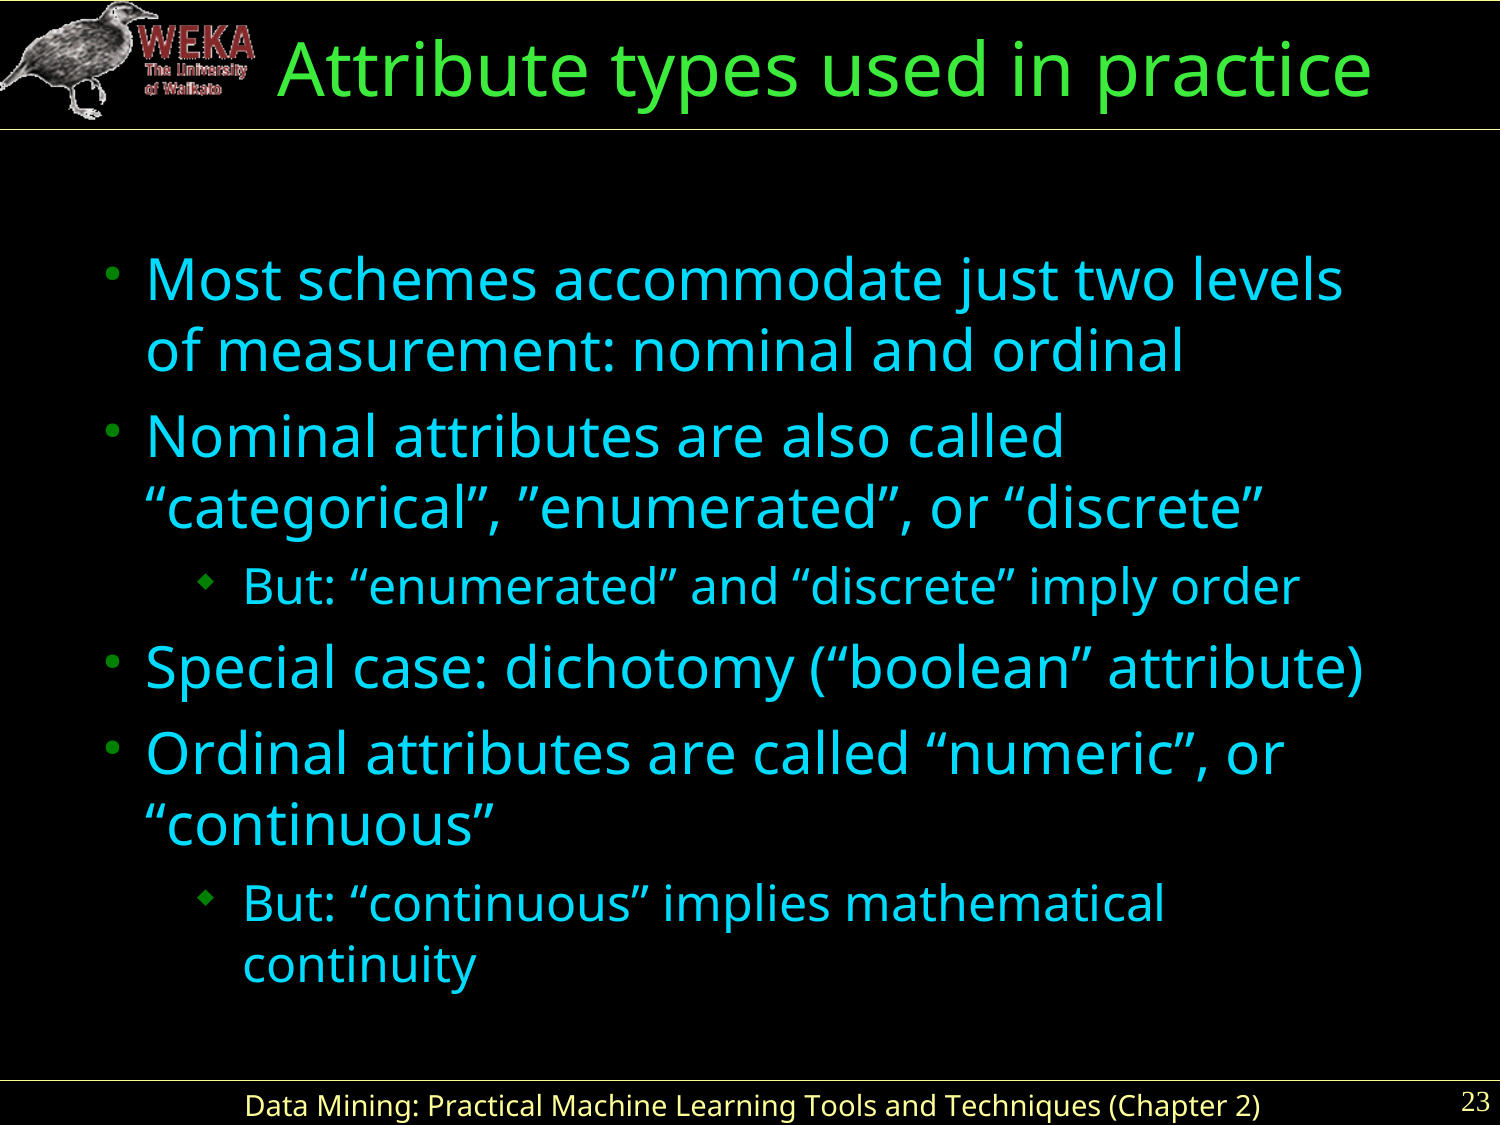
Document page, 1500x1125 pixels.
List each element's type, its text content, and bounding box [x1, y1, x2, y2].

picture [0, 1, 262, 129]
text_box Most schemes accommodate just two levels of measurement: nominal and ordinal Nominal attributes are also called “categorical”, ”enumerated”, or “discrete” But: “enumerated” and “discrete” imply order Special case: dichotomy (“boolean” attribute) Ordinal attributes are called “numeric”, or “continuous” But: “continuous” implies mathematical continuity [88, 236, 1417, 1051]
title Attribute types used in practice [262, 0, 1500, 148]
